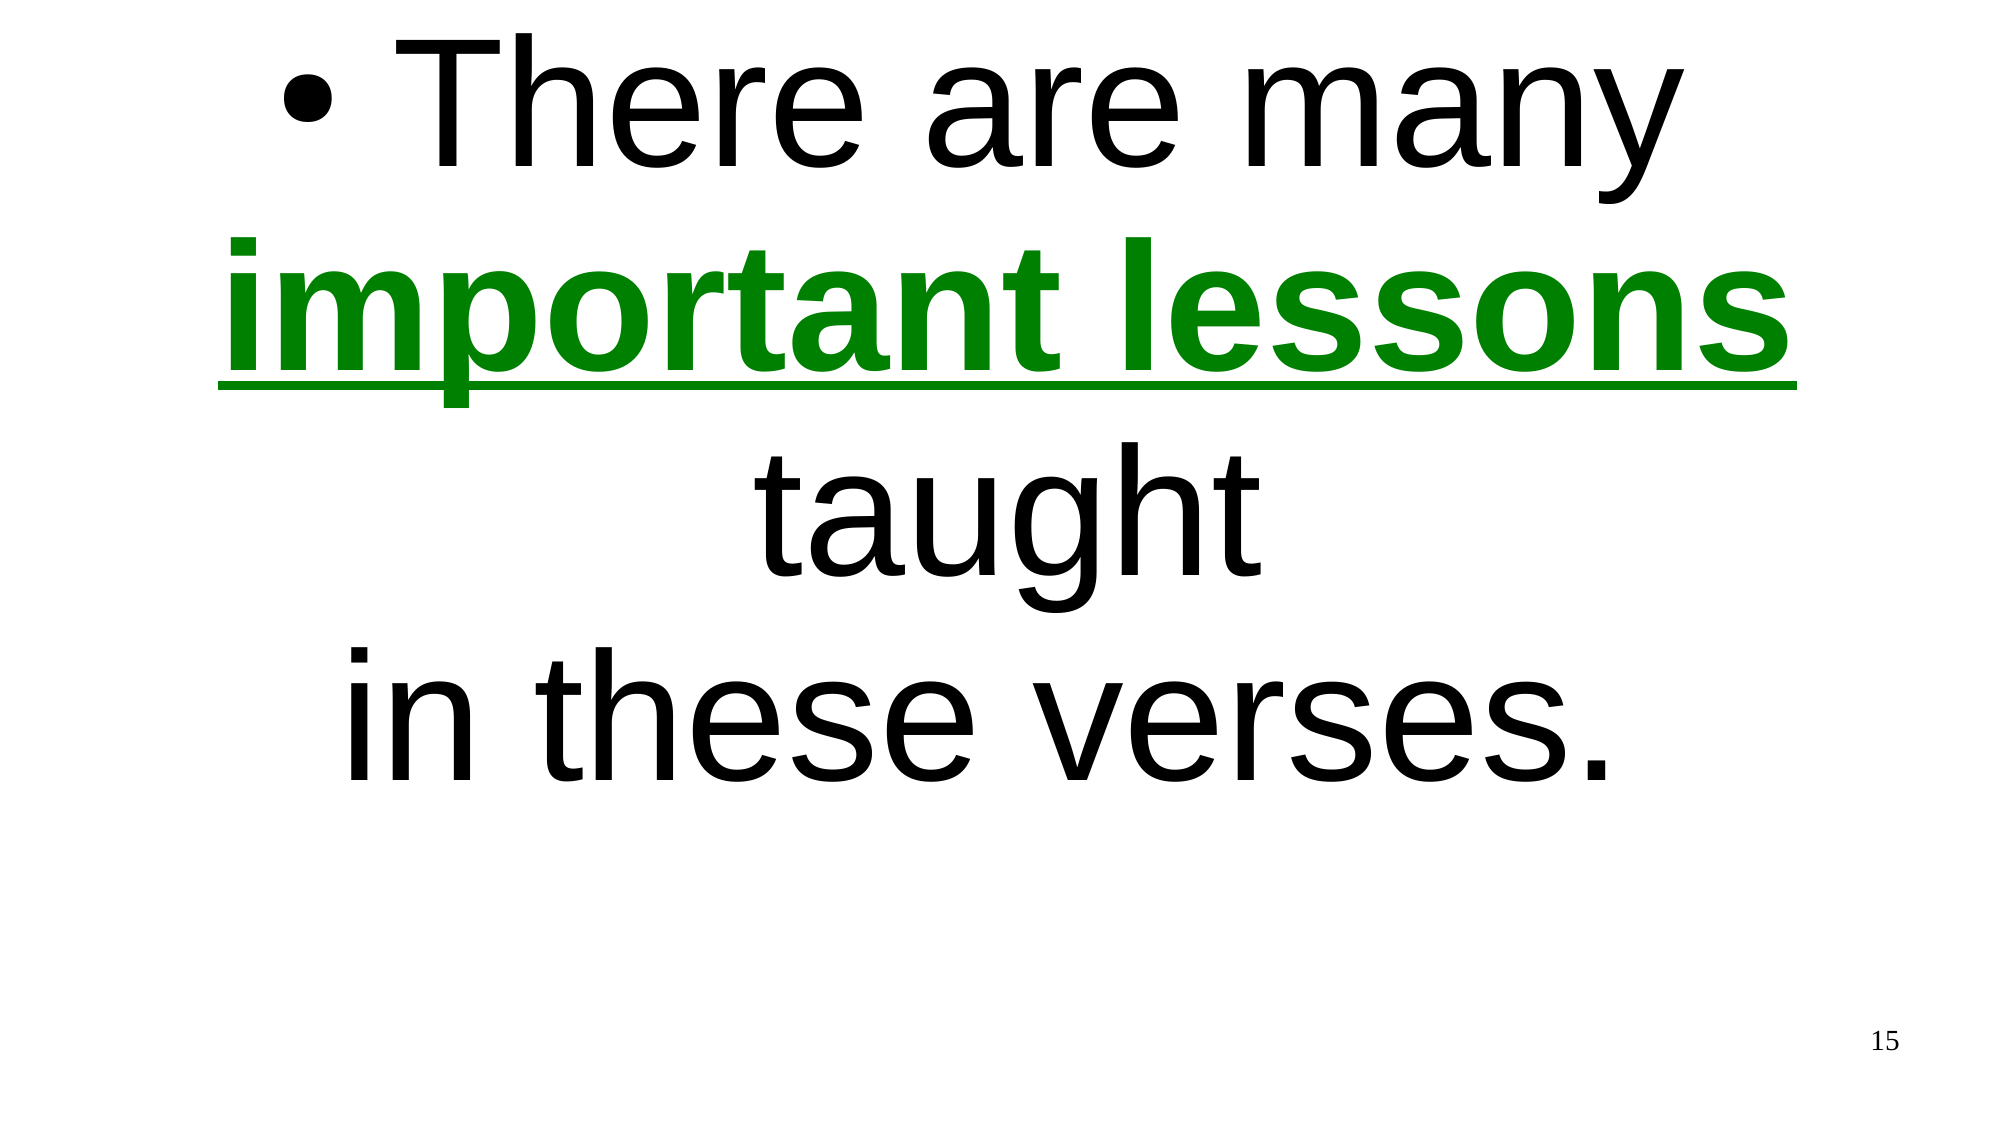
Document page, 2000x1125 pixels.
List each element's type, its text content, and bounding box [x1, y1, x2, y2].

list There are many important lessons taught in these verses. [0, 0, 1996, 1123]
